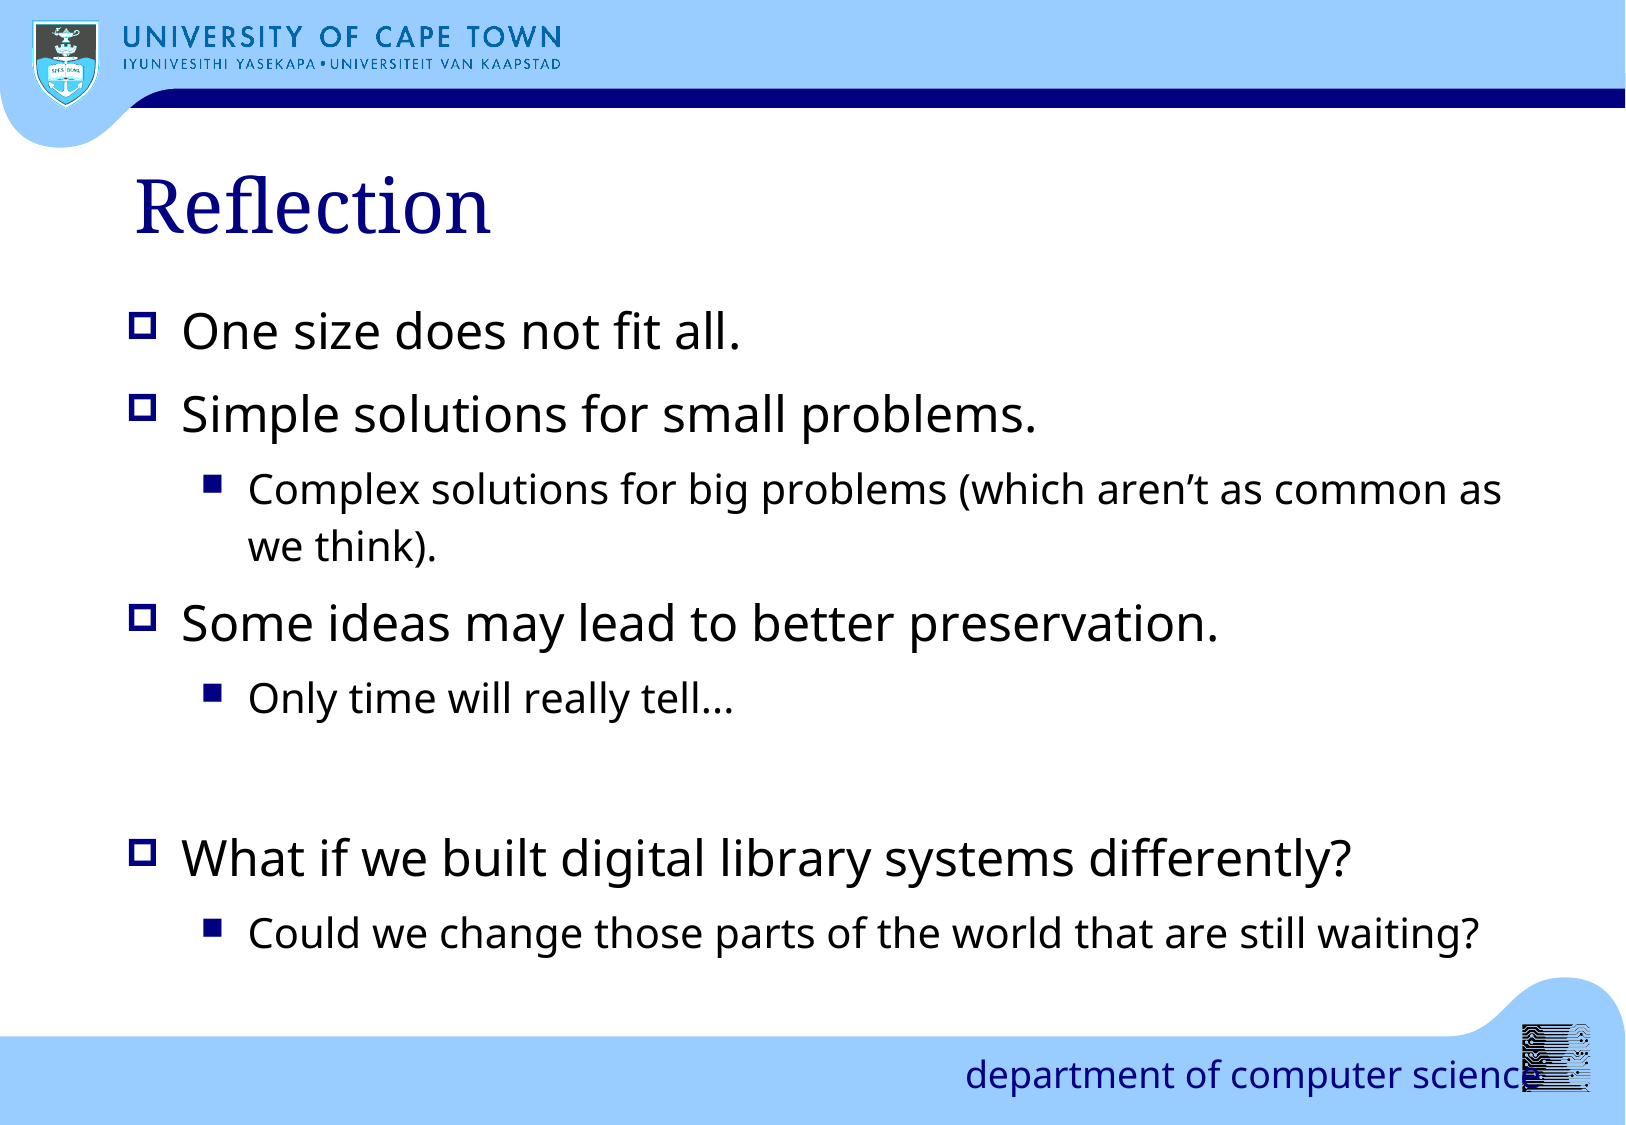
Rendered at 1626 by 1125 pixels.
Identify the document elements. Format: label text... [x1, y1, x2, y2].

picture [1526, 1070, 1536, 1076]
picture [1522, 1024, 1591, 1092]
picture [120, 23, 563, 71]
title Reflection [134, 140, 1571, 268]
list One size does not fit all. Simple solutions for small problems. Complex solutions for big problems (which aren’t as common as we think). Some ideas may lead to better preservation. Only time will really tell... What if we built digital library systems differently? Could we change those parts of the world that are still waiting? [125, 296, 1570, 950]
